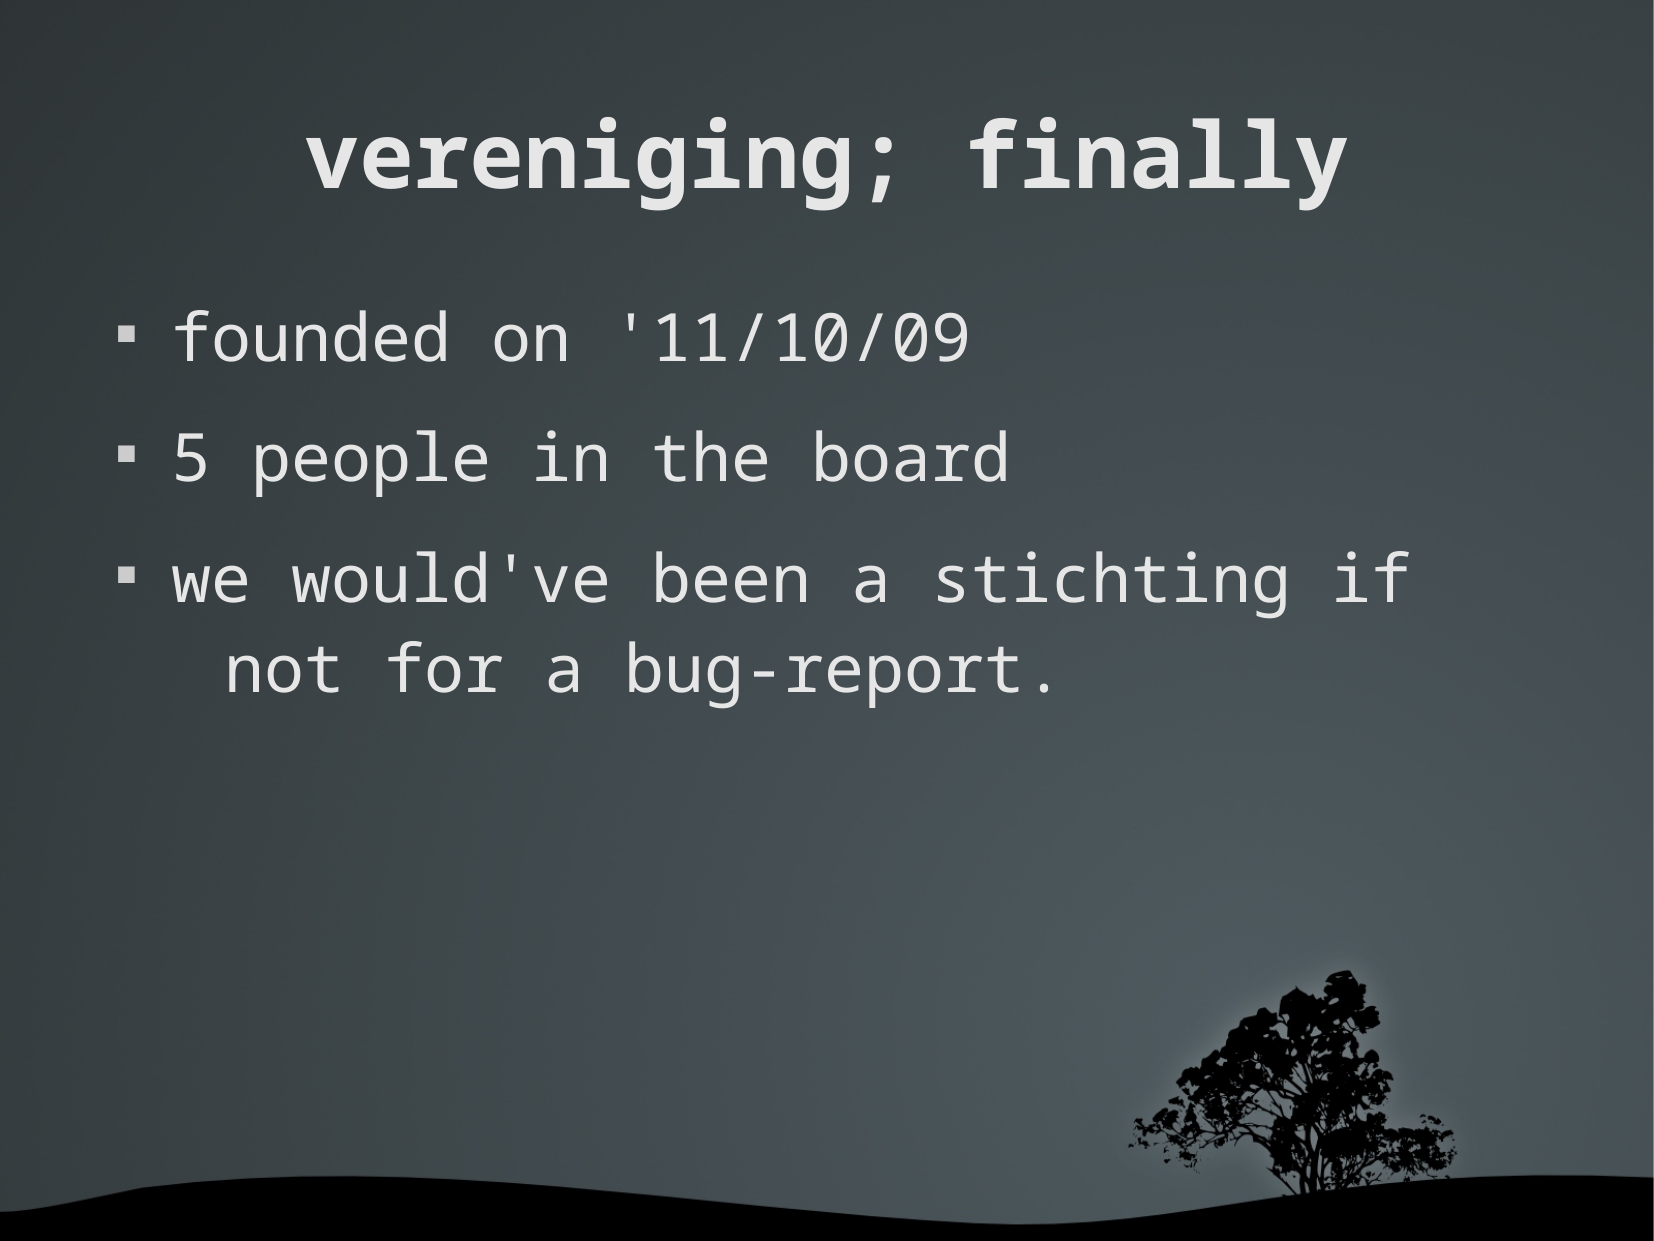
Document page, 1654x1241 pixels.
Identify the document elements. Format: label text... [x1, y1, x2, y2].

list founded on '11/10/09 5 people in the board we would've been a stichting if not for a bug-report. [82, 290, 1571, 1109]
picture [0, 0, 1654, 1241]
title vereniging; finally [82, 49, 1571, 257]
